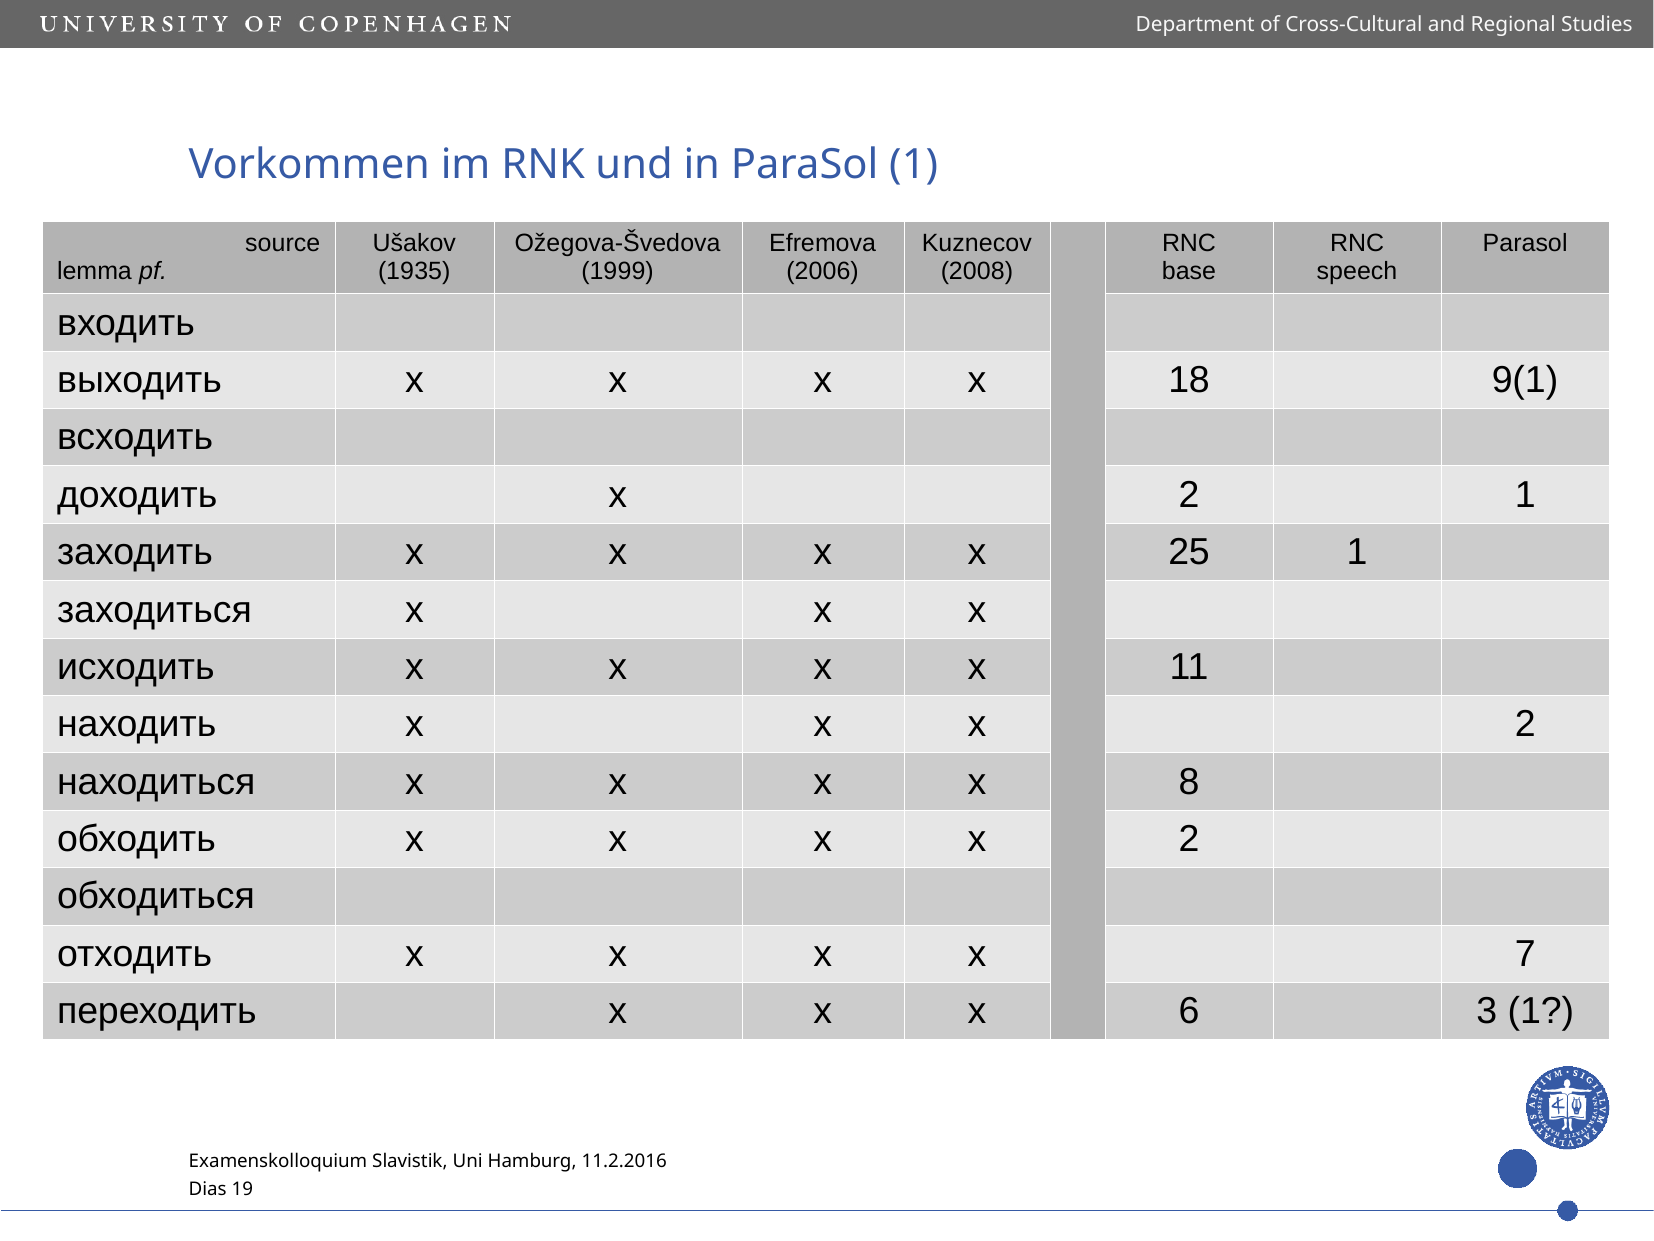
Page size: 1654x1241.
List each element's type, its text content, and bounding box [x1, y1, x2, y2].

table_cell [336, 466, 494, 523]
table_header Ušakov (1935) [336, 222, 494, 293]
table_cell находить [43, 696, 335, 752]
table_cell [1274, 983, 1441, 1039]
table_cell x [336, 581, 494, 638]
table_cell [336, 409, 494, 465]
table_cell 2 [1106, 811, 1273, 867]
table_cell x [743, 581, 904, 638]
table_cell всходить [43, 409, 335, 465]
table_cell 7 [1442, 926, 1609, 982]
table_cell x [905, 352, 1050, 408]
table_cell [1442, 753, 1609, 810]
table_cell x [905, 639, 1050, 695]
picture [0, 1007, 1654, 1240]
table_cell [1274, 696, 1441, 752]
table_cell заходить [43, 524, 335, 580]
table_cell 2 [1106, 466, 1273, 523]
slide_number Dias <nummer> [188, 1176, 575, 1203]
table_cell доходить [43, 466, 335, 523]
table_cell [1274, 466, 1441, 523]
table_cell [1106, 868, 1273, 925]
table_cell [1106, 696, 1273, 752]
table_cell [1442, 868, 1609, 925]
table_cell x [495, 811, 742, 867]
table_cell 25 [1106, 524, 1273, 580]
table_cell x [336, 696, 494, 752]
table_cell [1106, 926, 1273, 982]
table_cell x [495, 639, 742, 695]
table_cell [1442, 811, 1609, 867]
table_cell x [336, 753, 494, 810]
table_cell x [743, 352, 904, 408]
table_cell заходиться [43, 581, 335, 638]
table_cell 6 [1106, 983, 1273, 1039]
table_header Efremova (2006) [743, 222, 904, 293]
table_cell x [743, 639, 904, 695]
table_cell отходить [43, 926, 335, 982]
table_cell 2 [1442, 696, 1609, 752]
table_cell [495, 696, 742, 752]
table_cell [905, 466, 1050, 523]
table_cell переходить [43, 983, 335, 1039]
table_cell x [743, 524, 904, 580]
table_cell x [743, 696, 904, 752]
table_cell [1274, 926, 1441, 982]
table_cell x [905, 926, 1050, 982]
table_cell x [905, 753, 1050, 810]
table_cell [905, 409, 1050, 465]
table_cell x [336, 639, 494, 695]
table_cell x [495, 524, 742, 580]
table_cell [1274, 753, 1441, 810]
table_cell [1274, 581, 1441, 638]
table_cell x [905, 581, 1050, 638]
table_cell [1442, 294, 1609, 351]
table_cell [1442, 409, 1609, 465]
table_cell x [495, 753, 742, 810]
table_cell [495, 581, 742, 638]
table_cell [743, 409, 904, 465]
table_cell x [495, 352, 742, 408]
table_cell выходить [43, 352, 335, 408]
table_header [1051, 222, 1105, 1039]
table_cell x [743, 753, 904, 810]
table_cell [743, 868, 904, 925]
table_cell [336, 868, 494, 925]
table_cell исходить [43, 639, 335, 695]
table_cell 18 [1106, 352, 1273, 408]
table_cell [905, 294, 1050, 351]
table_cell x [743, 983, 904, 1039]
table_cell [1442, 639, 1609, 695]
table_cell [1274, 639, 1441, 695]
table_cell x [905, 524, 1050, 580]
slide_number Examenskolloquium Slavistik, Uni Hamburg, 11.2.2016 [188, 1148, 1379, 1175]
table_cell [1106, 581, 1273, 638]
table_header Kuznecov (2008) [905, 222, 1050, 293]
table_cell x [905, 811, 1050, 867]
table_cell x [743, 811, 904, 867]
table_cell [495, 409, 742, 465]
table_cell 9(1) [1442, 352, 1609, 408]
table_cell [905, 868, 1050, 925]
table_cell x [336, 926, 494, 982]
table_cell [1106, 409, 1273, 465]
table_cell [1274, 409, 1441, 465]
table_cell [1274, 811, 1441, 867]
table_cell [1442, 581, 1609, 638]
table_header source lemma pf. [43, 222, 335, 293]
table_cell [1442, 524, 1609, 580]
table_cell x [336, 352, 494, 408]
table_header RNC base [1106, 222, 1273, 293]
table_header Ožegova-Švedova (1999) [495, 222, 742, 293]
table_cell входить [43, 294, 335, 351]
table_cell 1 [1442, 466, 1609, 523]
table_cell находиться [43, 753, 335, 810]
table_cell 1 [1274, 524, 1441, 580]
table_cell 3 (1?) [1442, 983, 1609, 1039]
footer Department of Cross-Cultural and Regional Studies [516, 0, 1648, 48]
table_header Parasol [1442, 222, 1609, 293]
title Vorkommen im RNK und in ParaSol (1) [188, 83, 1378, 188]
table_cell обходиться [43, 868, 335, 925]
table_cell x [743, 926, 904, 982]
table_header RNC speech [1274, 222, 1441, 293]
table_cell [495, 294, 742, 351]
table_cell x [336, 811, 494, 867]
table_cell [743, 466, 904, 523]
table_cell x [495, 983, 742, 1039]
table_cell [336, 983, 494, 1039]
table_cell обходить [43, 811, 335, 867]
table_cell 8 [1106, 753, 1273, 810]
table_cell [495, 868, 742, 925]
table_cell x [336, 524, 494, 580]
table_cell [743, 294, 904, 351]
table_cell [1106, 294, 1273, 351]
table_cell [1274, 868, 1441, 925]
table_cell 11 [1106, 639, 1273, 695]
table_cell [336, 294, 494, 351]
table_cell [1274, 352, 1441, 408]
table_cell x [495, 466, 742, 523]
list [35, 224, 1607, 1120]
table_cell x [495, 926, 742, 982]
table_cell [1274, 294, 1441, 351]
table_cell x [905, 983, 1050, 1039]
table_cell x [905, 696, 1050, 752]
